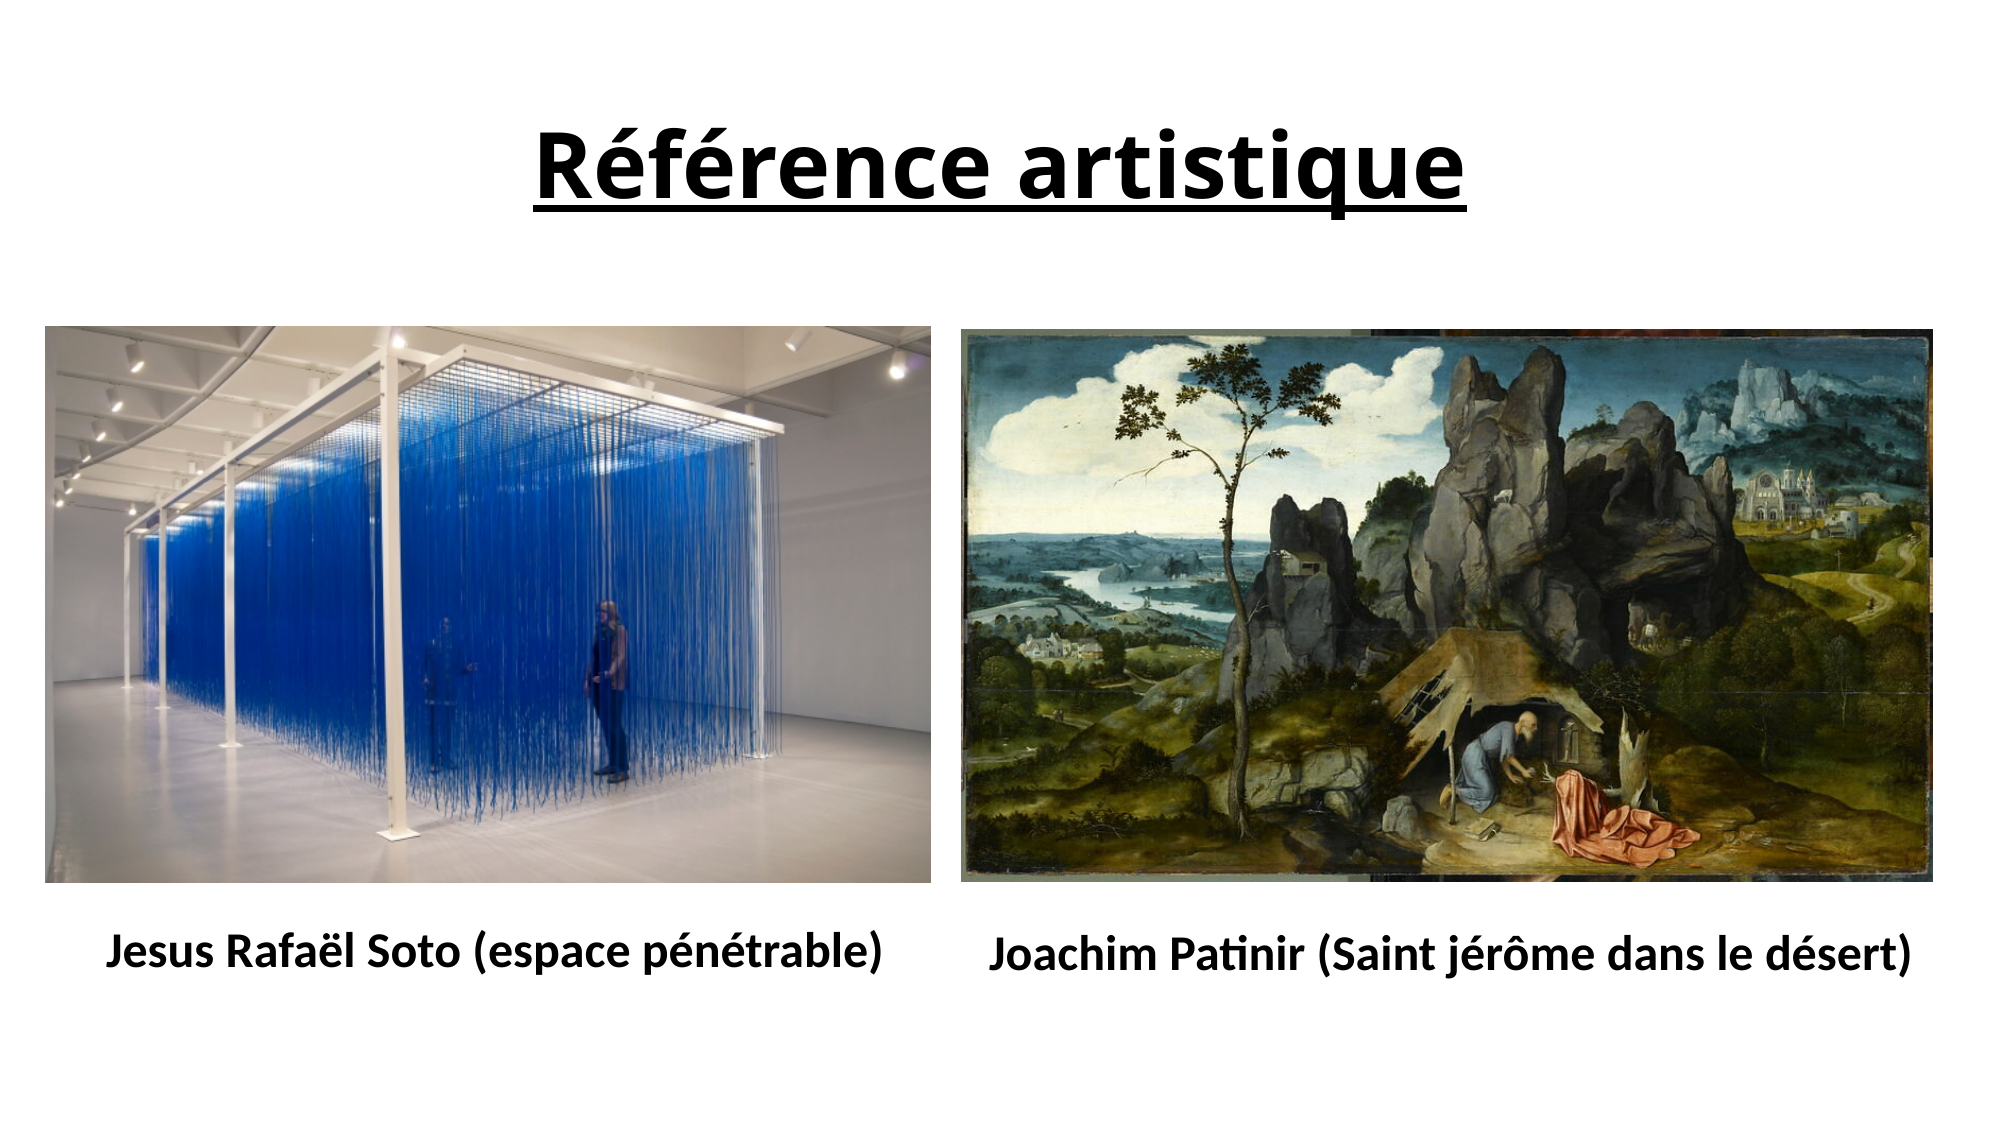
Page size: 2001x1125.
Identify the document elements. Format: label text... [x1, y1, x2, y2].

picture [961, 329, 1933, 882]
picture [45, 326, 931, 883]
text_box Jesus Rafaël Soto (espace pénétrable) [90, 910, 931, 986]
title Référence artistique [137, 59, 1863, 278]
text_box Joachim Patinir (Saint jérôme dans le désert) [974, 912, 1975, 989]
